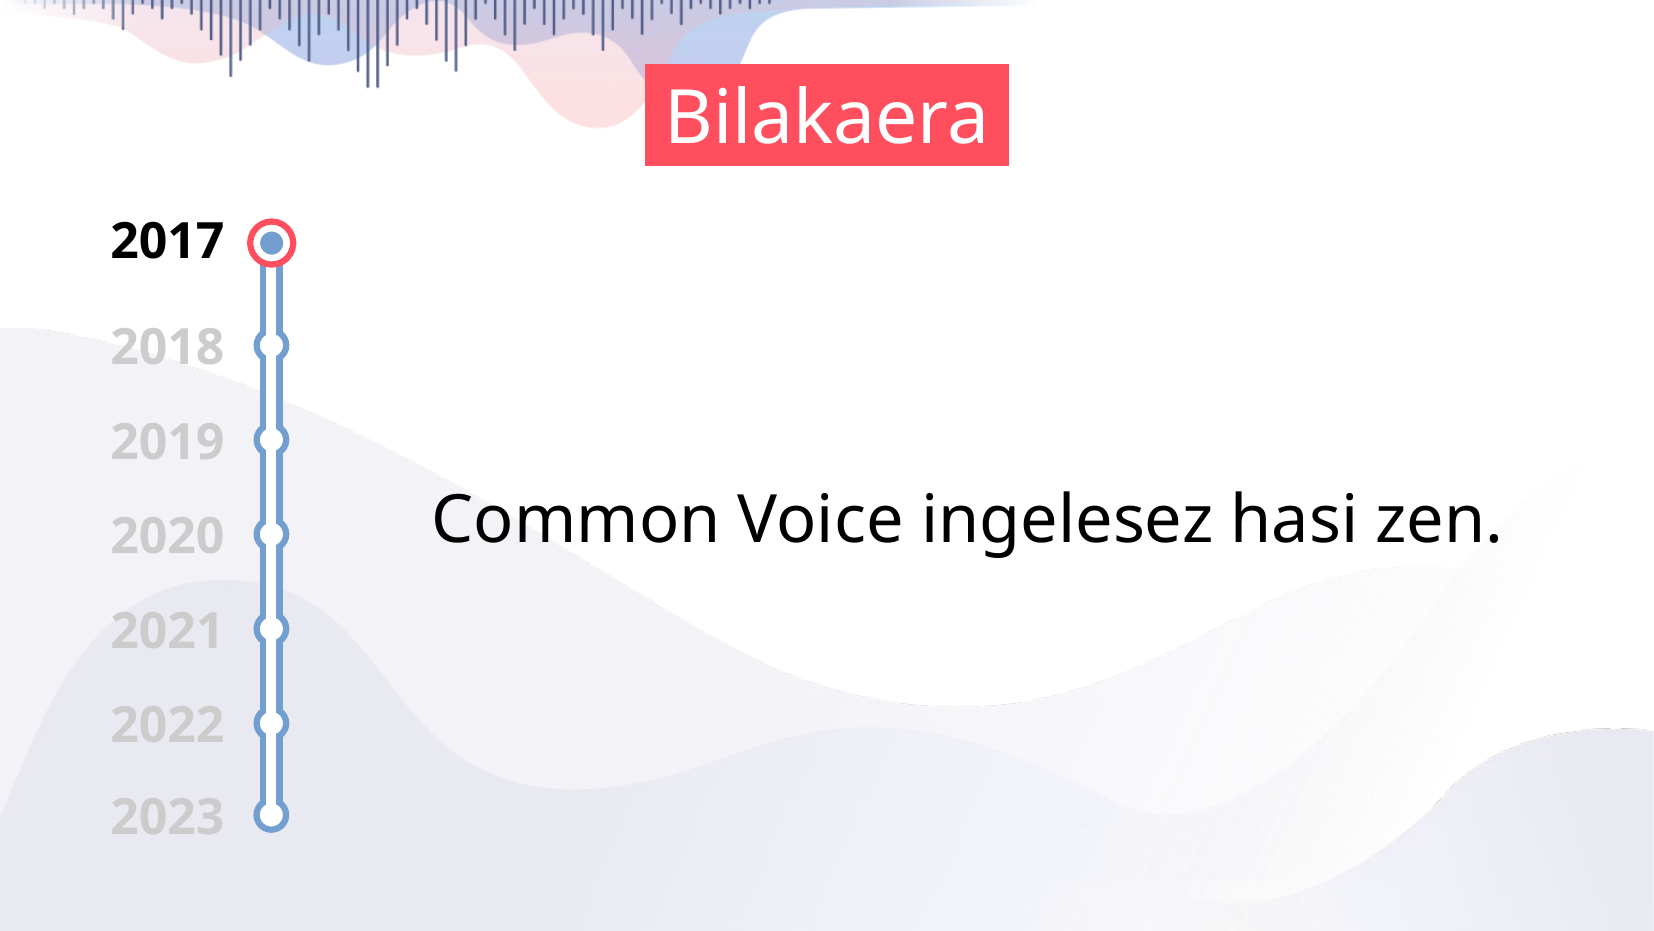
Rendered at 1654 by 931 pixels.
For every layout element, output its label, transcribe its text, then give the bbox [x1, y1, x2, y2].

title 2017 [70, 199, 225, 275]
text_box [250, 221, 294, 265]
text_box [276, 331, 287, 360]
text_box Common Voice ingelesez hasi zen. [383, 206, 1536, 827]
text_box [256, 426, 266, 454]
text_box [256, 709, 266, 737]
title 2018 [70, 305, 225, 381]
picture [0, 0, 1063, 134]
title 2020 [70, 494, 225, 570]
text_box [256, 615, 266, 643]
text_box [256, 520, 266, 548]
text_box [276, 709, 287, 738]
text_box [256, 801, 287, 830]
title Bilakaera [82, 37, 1571, 193]
picture [0, 328, 1654, 931]
title 2021 [70, 589, 225, 665]
title 2023 [70, 775, 225, 851]
text_box [256, 331, 266, 359]
title 2019 [70, 400, 225, 476]
title 2022 [70, 683, 225, 759]
text_box [276, 614, 287, 643]
text_box [276, 425, 287, 454]
text_box [276, 520, 287, 549]
